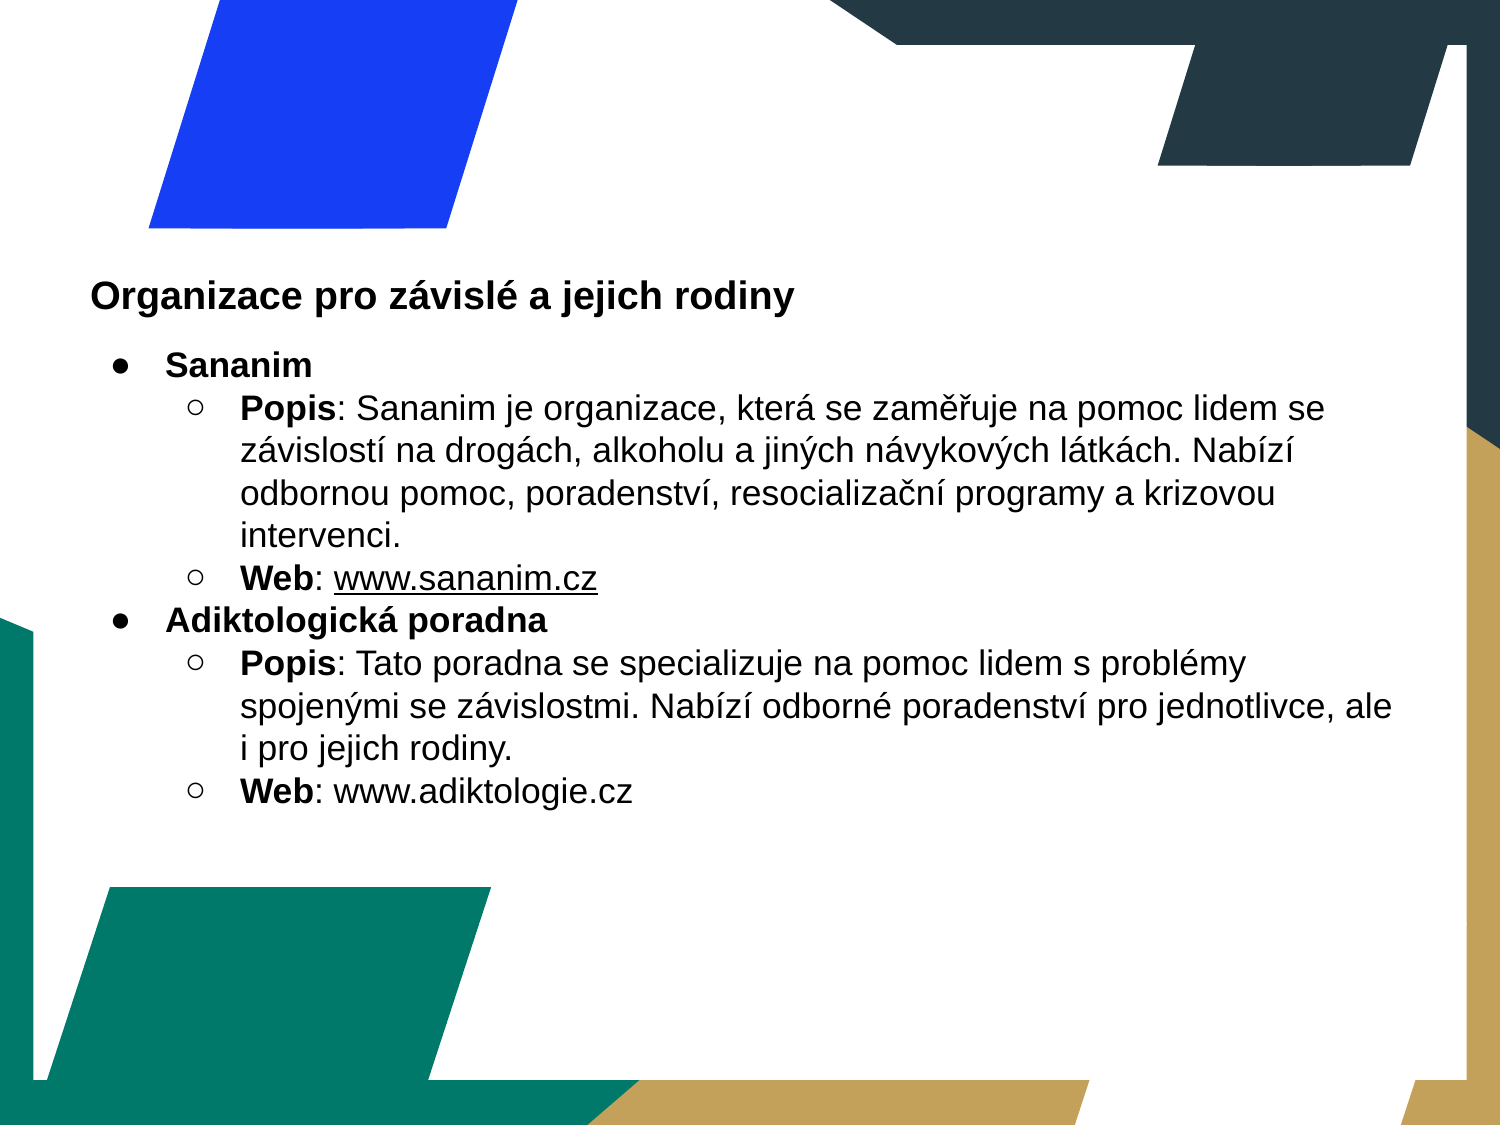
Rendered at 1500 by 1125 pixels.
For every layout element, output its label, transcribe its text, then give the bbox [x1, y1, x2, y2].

title [75, 45, 1425, 233]
list Organizace pro závislé a jejich rodiny Sananim Popis: Sananim je organizace, která se zaměřuje na pomoc lidem se závislostí na drogách, alkoholu a jiných návykových látkách. Nabízí odbornou pomoc, poradenství, resocializační programy a krizovou intervenci. Web: www.sananim.cz Adiktologická poradna Popis: Tato poradna se specializuje na pomoc lidem s problémy spojenými se závislostmi. Nabízí odborné poradenství pro jednotlivce, ale i pro jejich rodiny. Web: www.adiktologie.cz [75, 262, 1425, 1005]
